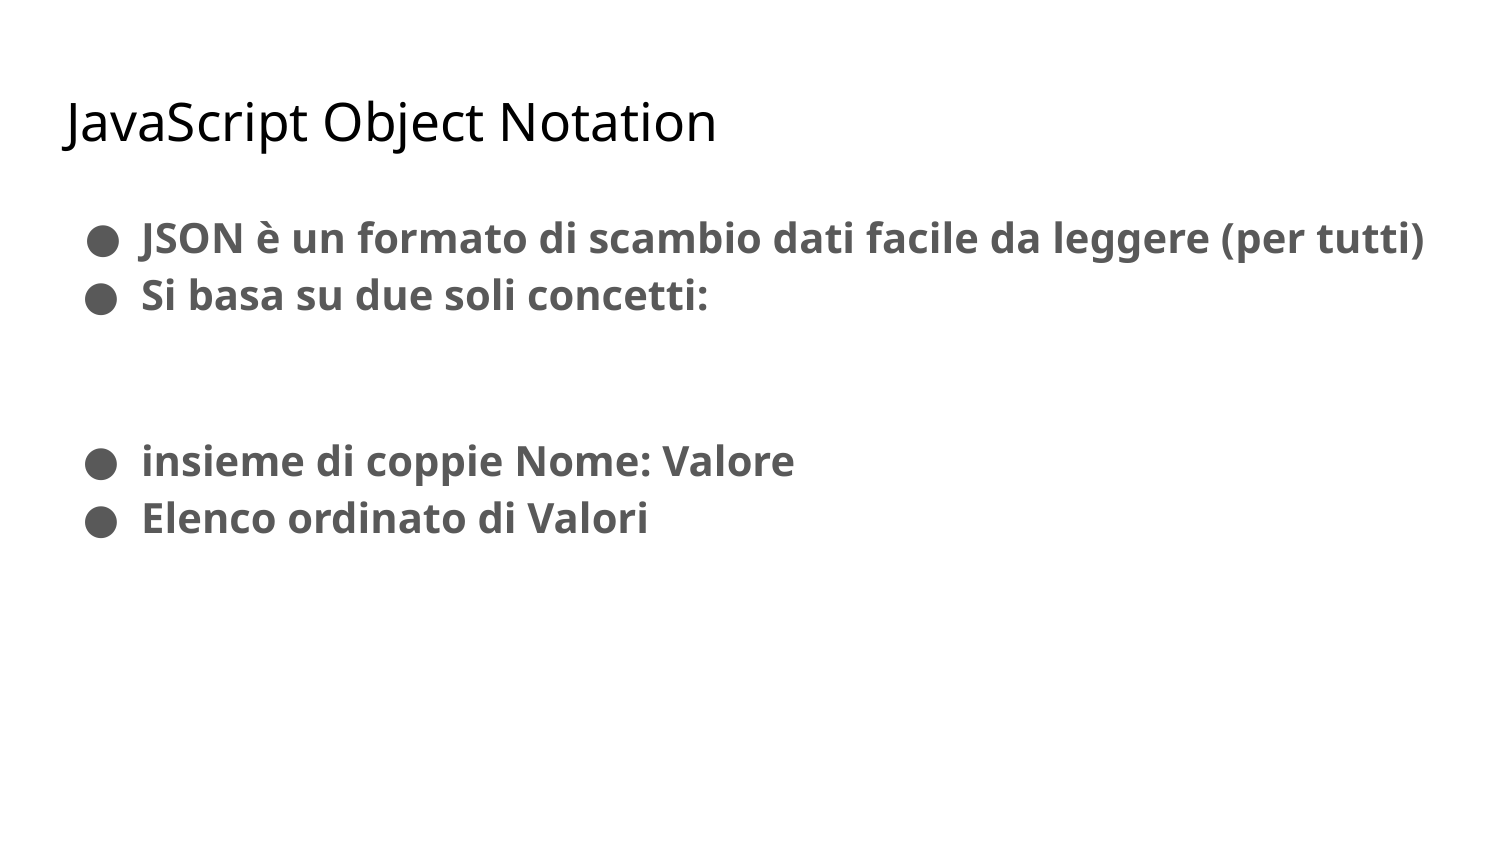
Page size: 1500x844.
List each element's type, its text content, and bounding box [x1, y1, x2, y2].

title JavaScript Object Notation [51, 72, 1449, 167]
list JSON è un formato di scambio dati facile da leggere (per tutti) Si basa su due soli concetti: insieme di coppie Nome: Valore Elenco ordinato di Valori [51, 189, 1449, 750]
